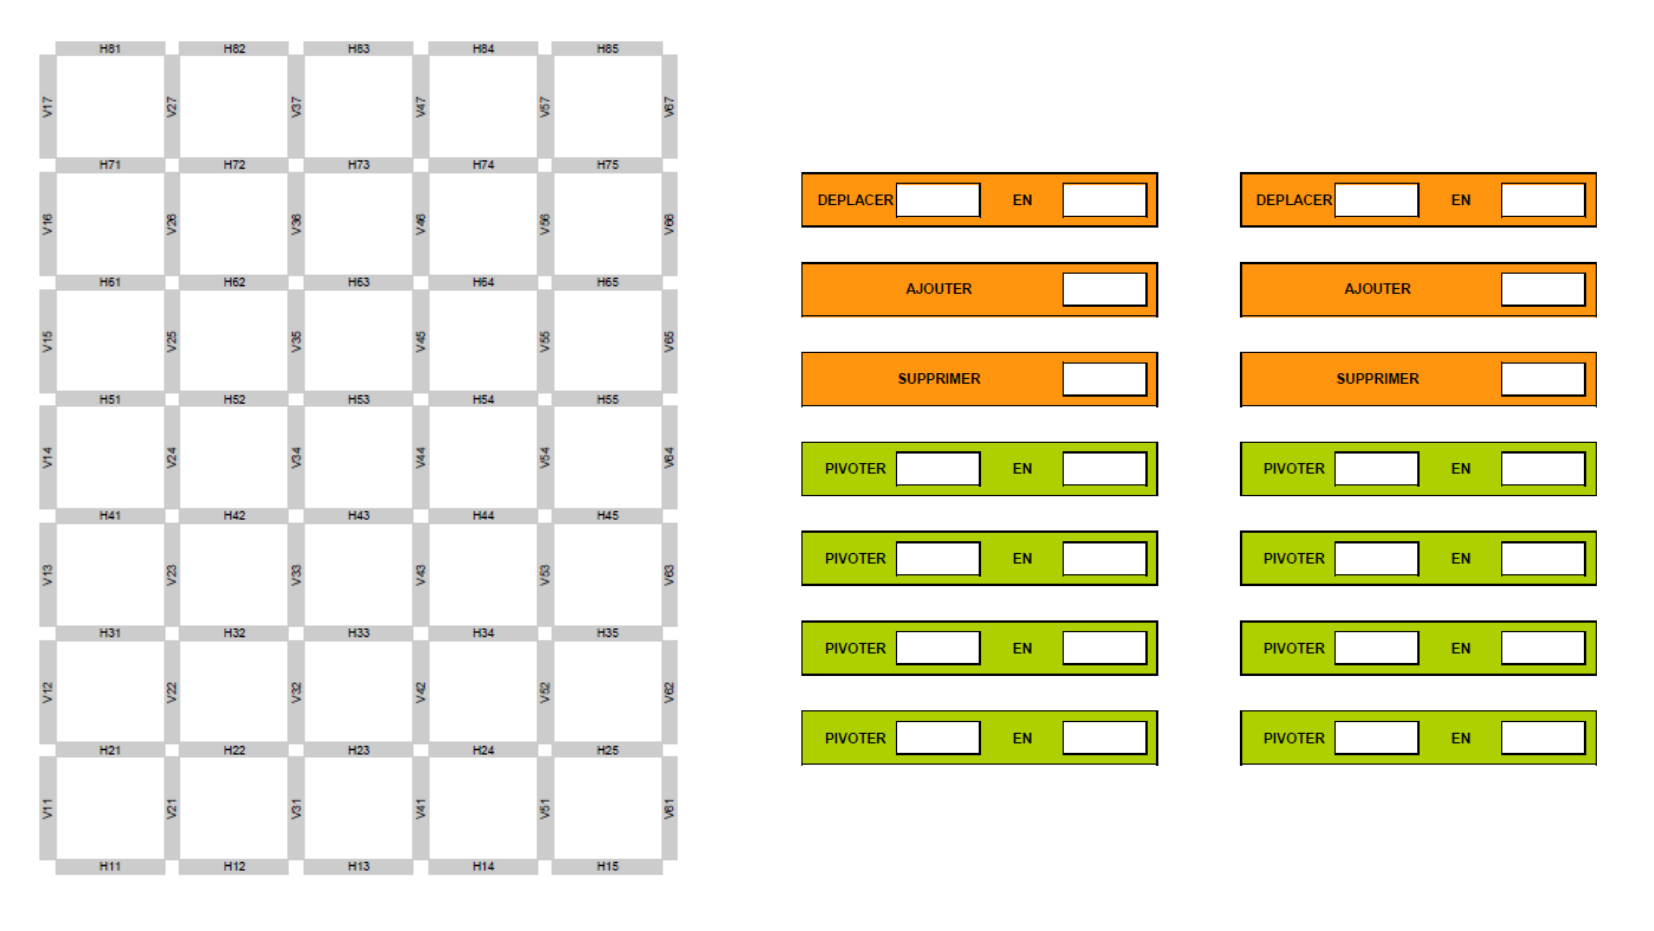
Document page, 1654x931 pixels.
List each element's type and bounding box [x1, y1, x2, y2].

picture [779, 165, 1623, 792]
picture [35, 13, 686, 899]
